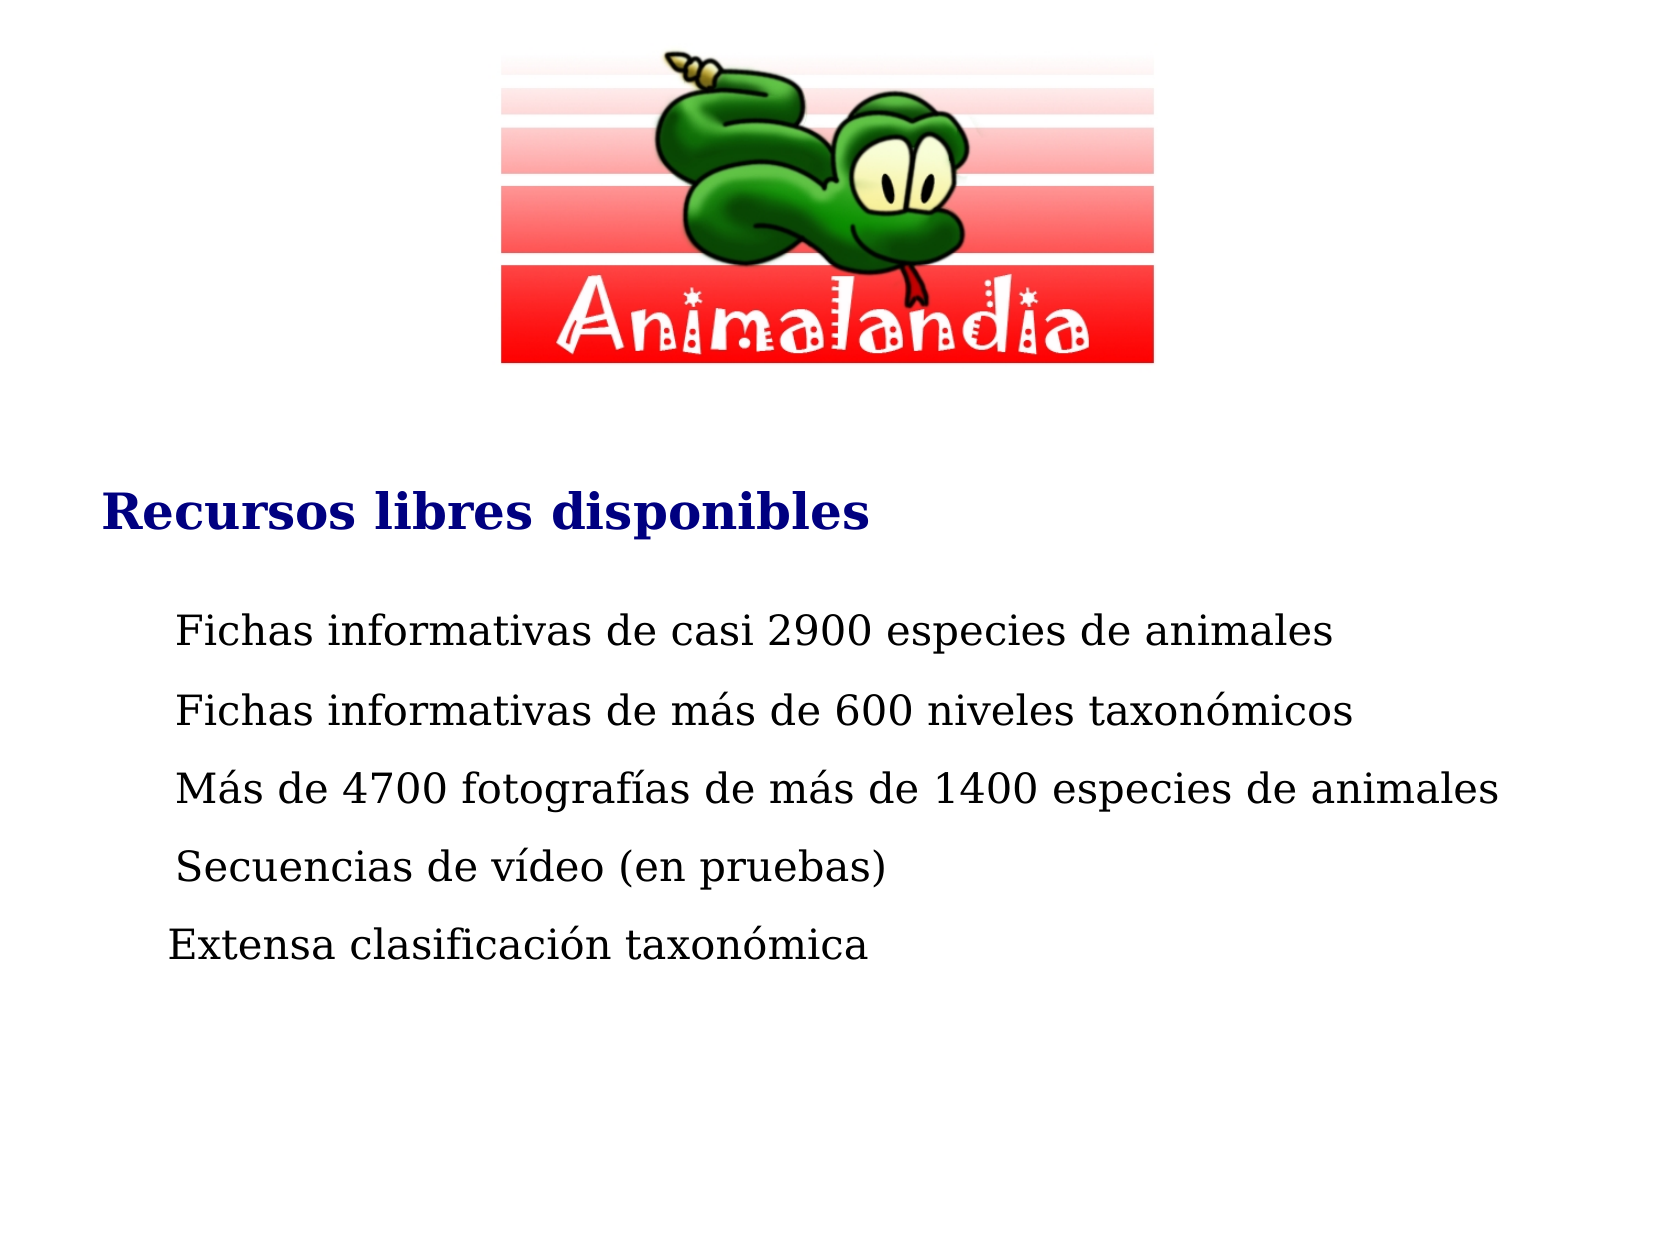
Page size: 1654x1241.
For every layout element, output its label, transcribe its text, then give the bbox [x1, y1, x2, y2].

picture [488, 43, 1166, 373]
text_box Recursos libres disponibles Fichas informativas de casi 2900 especies de animales Fichas informativas de más de 600 niveles taxonómicos Más de 4700 fotografías de más de 1400 especies de animales Secuencias de vídeo (en pruebas) Extensa clasificación taxonómica [101, 482, 1568, 1009]
